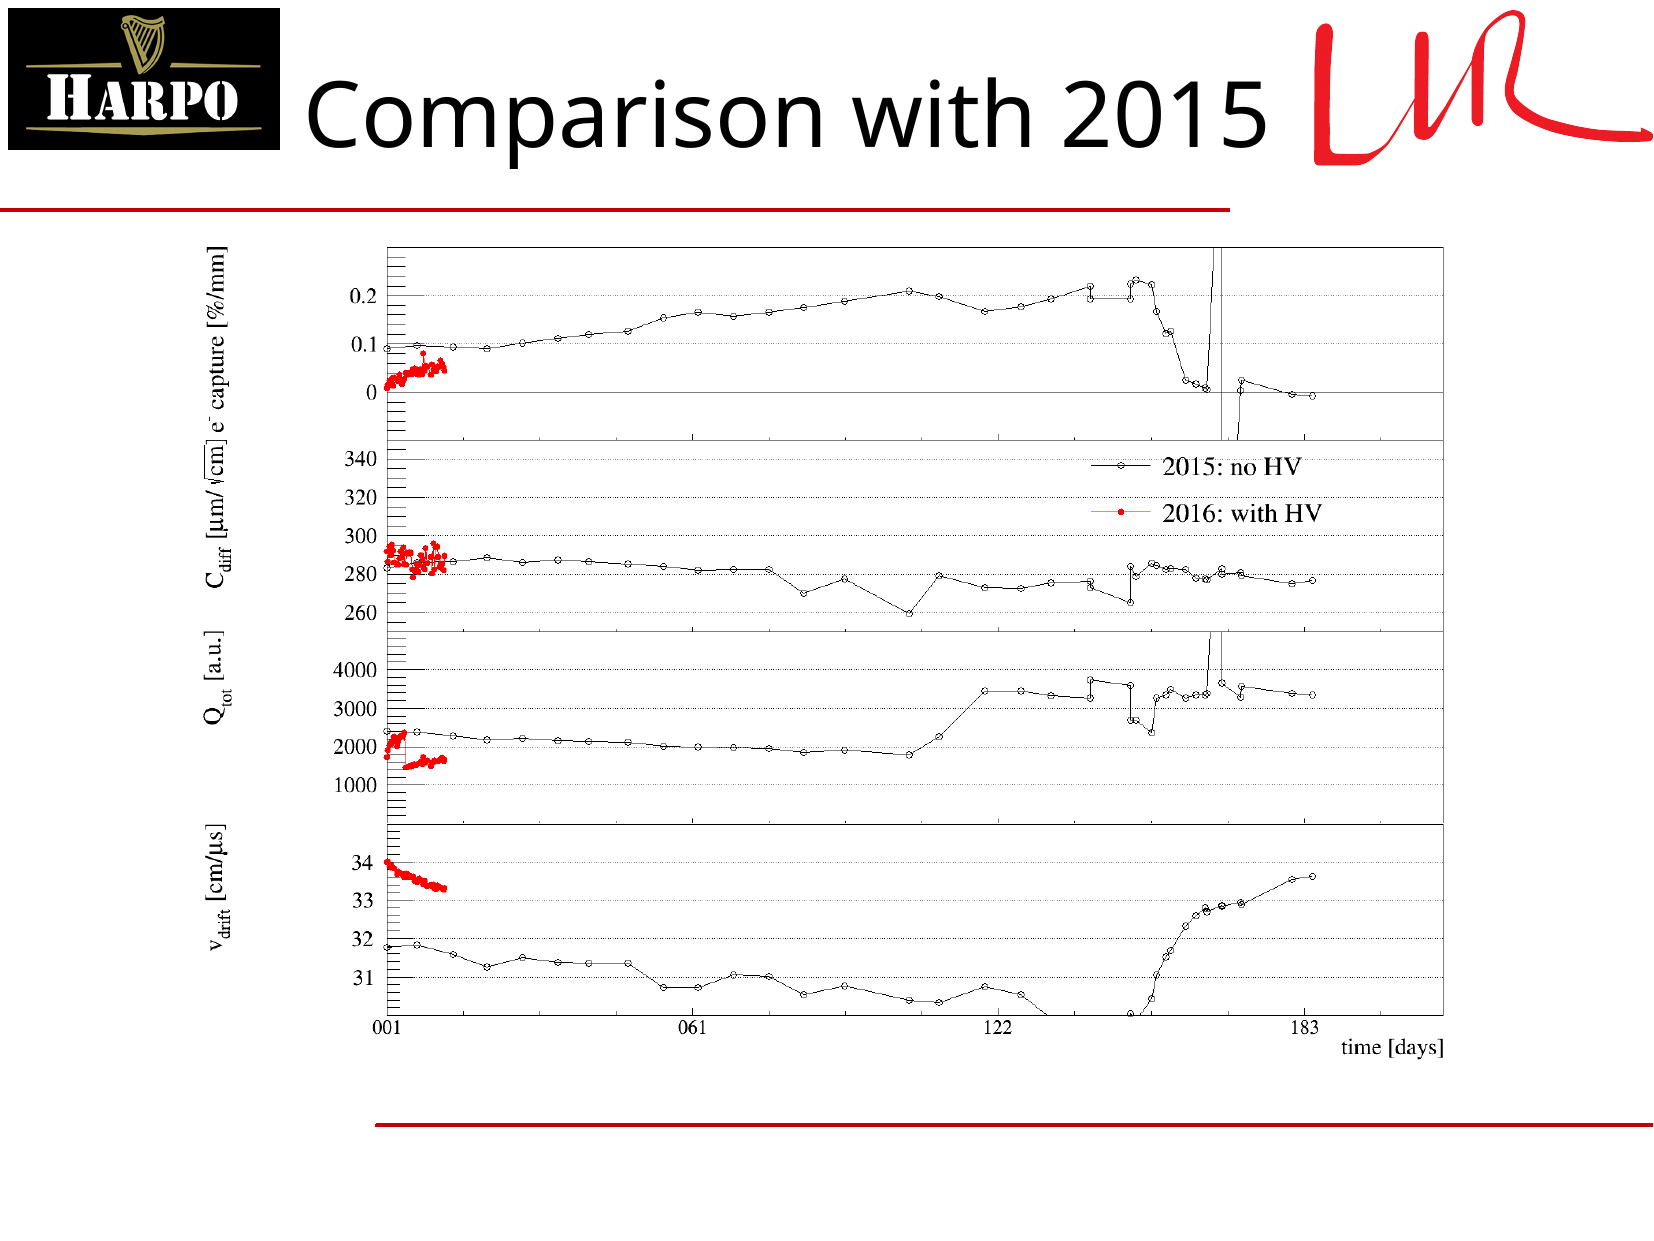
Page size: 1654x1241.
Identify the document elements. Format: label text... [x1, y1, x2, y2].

picture [1314, 10, 1653, 166]
picture [198, 239, 1455, 1102]
title Comparison with 2015 [285, 15, 1291, 211]
picture [8, 8, 280, 150]
